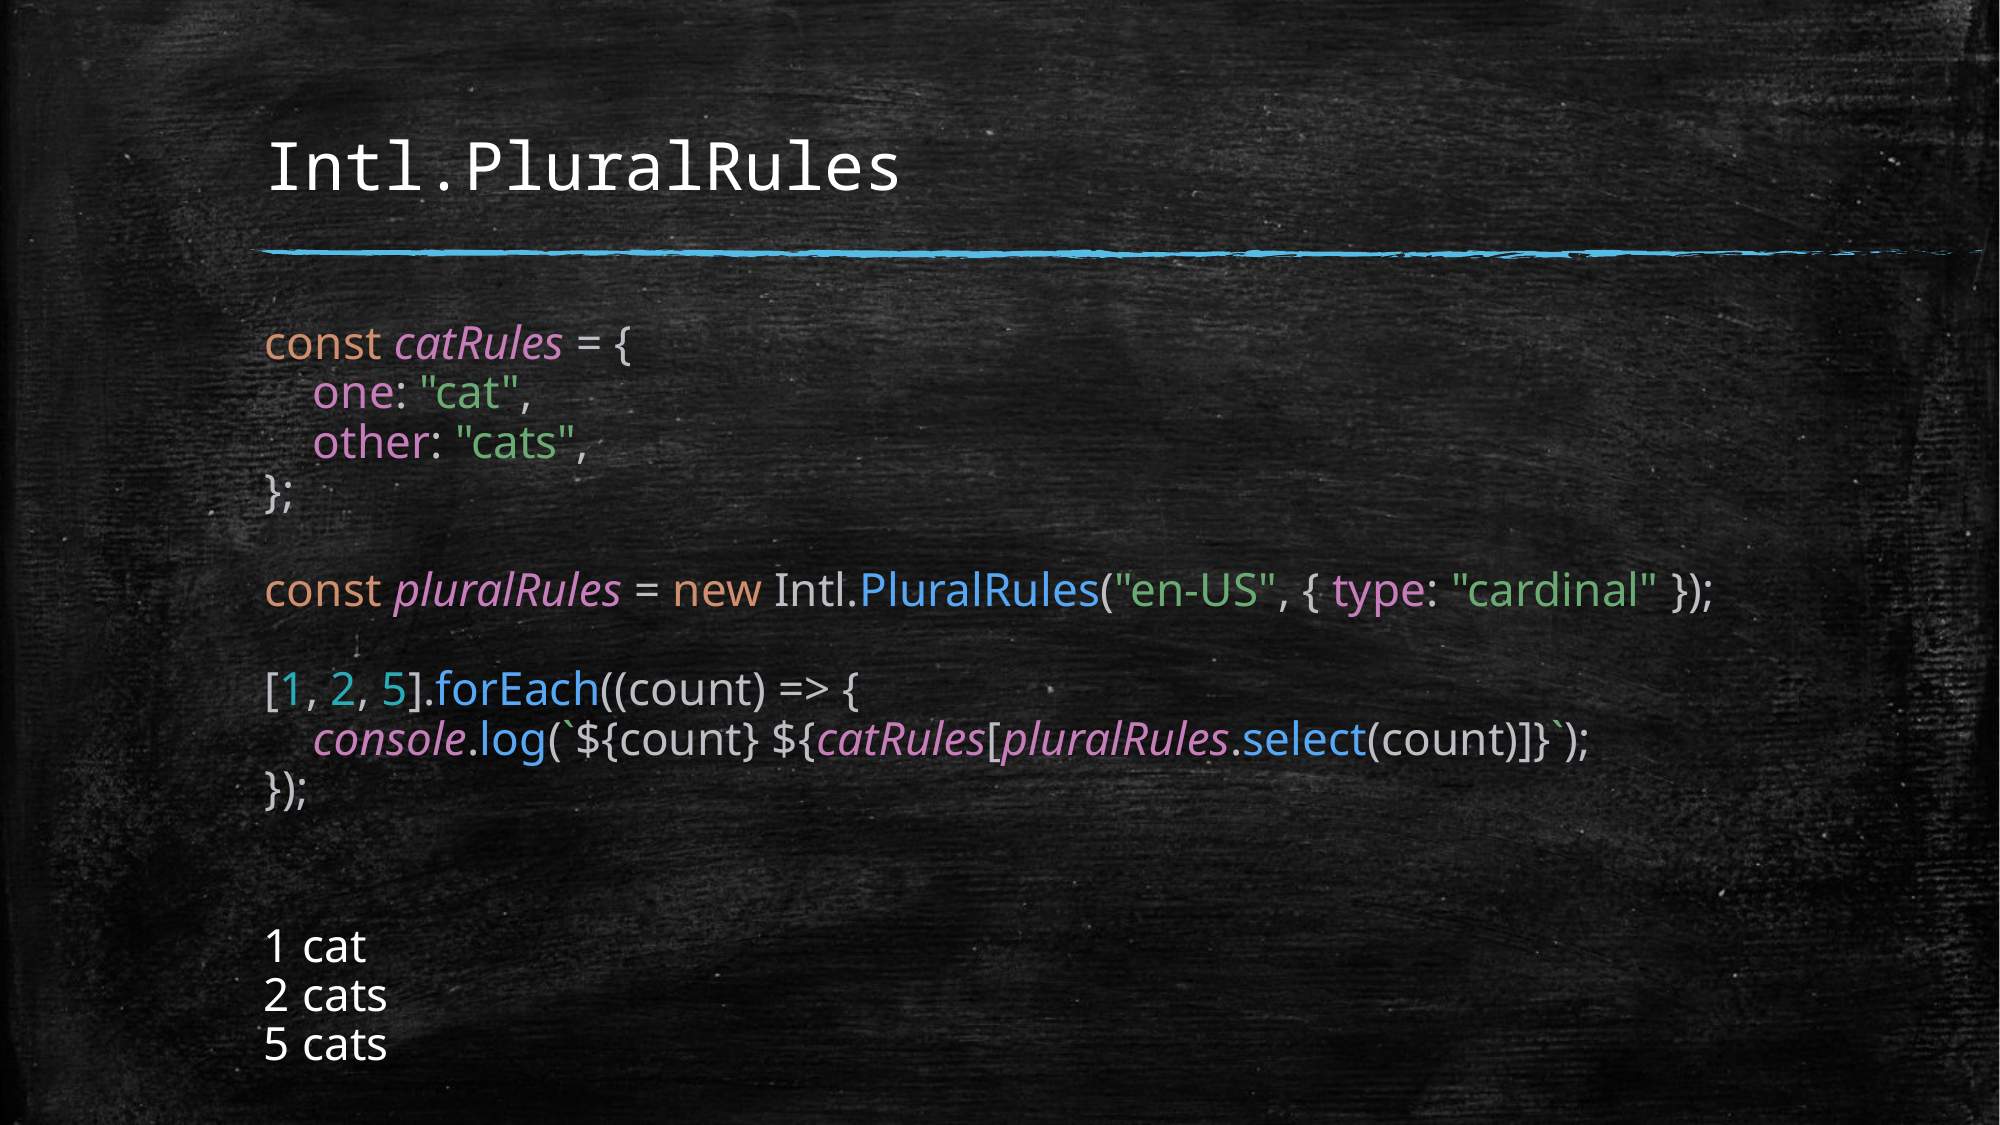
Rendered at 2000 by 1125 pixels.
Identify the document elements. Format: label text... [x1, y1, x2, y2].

picture [0, 0, 2000, 1125]
list const catRules = { one: "cat", other: "cats", }; const pluralRules = new Intl.PluralRules("en-US", { type: "cardinal" }); [1, 2, 5].forEach((count) => { console.log(`${count} ${catRules[pluralRules.select(count)]}`); }); [249, 312, 1750, 913]
list 1 cat 2 cats 5 cats [248, 915, 1749, 1066]
title Intl.PluralRules [249, 45, 1750, 213]
